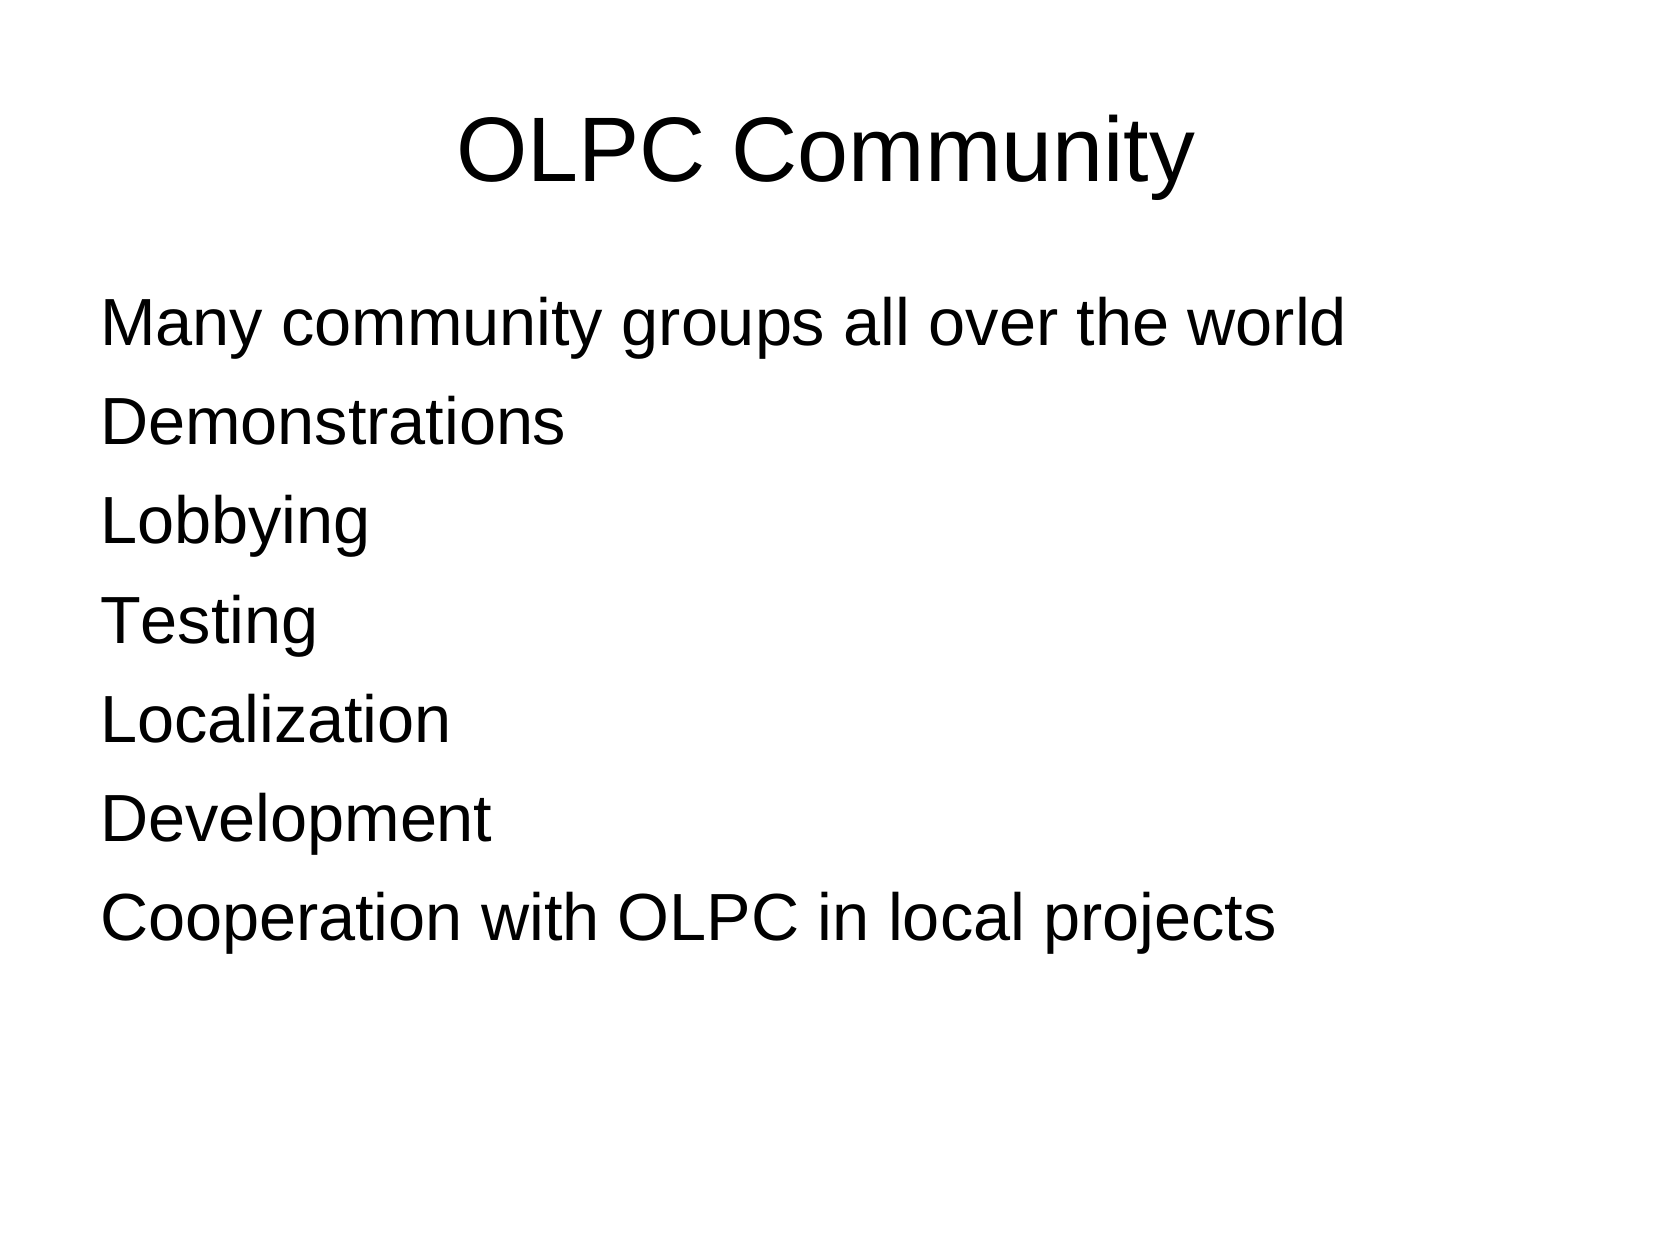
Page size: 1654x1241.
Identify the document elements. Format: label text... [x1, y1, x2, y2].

list Many community groups all over the world Demonstrations Lobbying Testing Localization Development Cooperation with OLPC in local projects [82, 290, 1571, 1094]
title OLPC Community [82, 49, 1571, 257]
